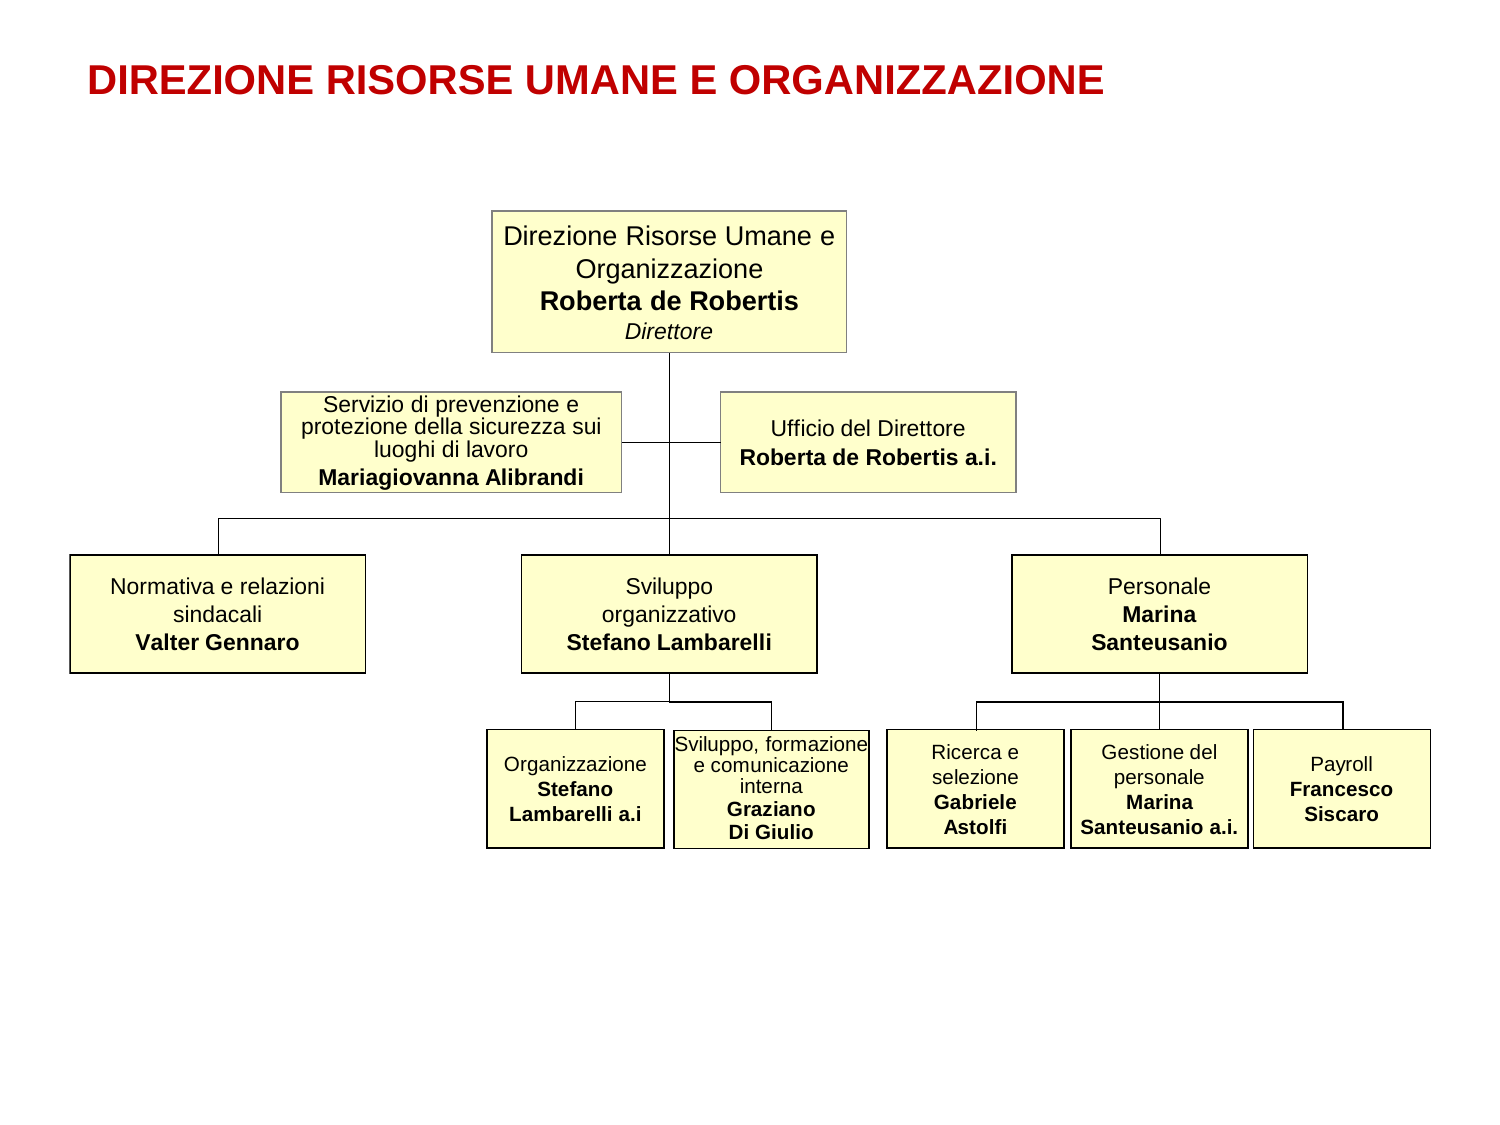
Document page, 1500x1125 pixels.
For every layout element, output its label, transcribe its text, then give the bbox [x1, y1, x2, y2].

picture [69, 209, 1431, 857]
text_box DIREZIONE RISORSE UMANE E ORGANIZZAZIONE [72, 45, 1462, 128]
